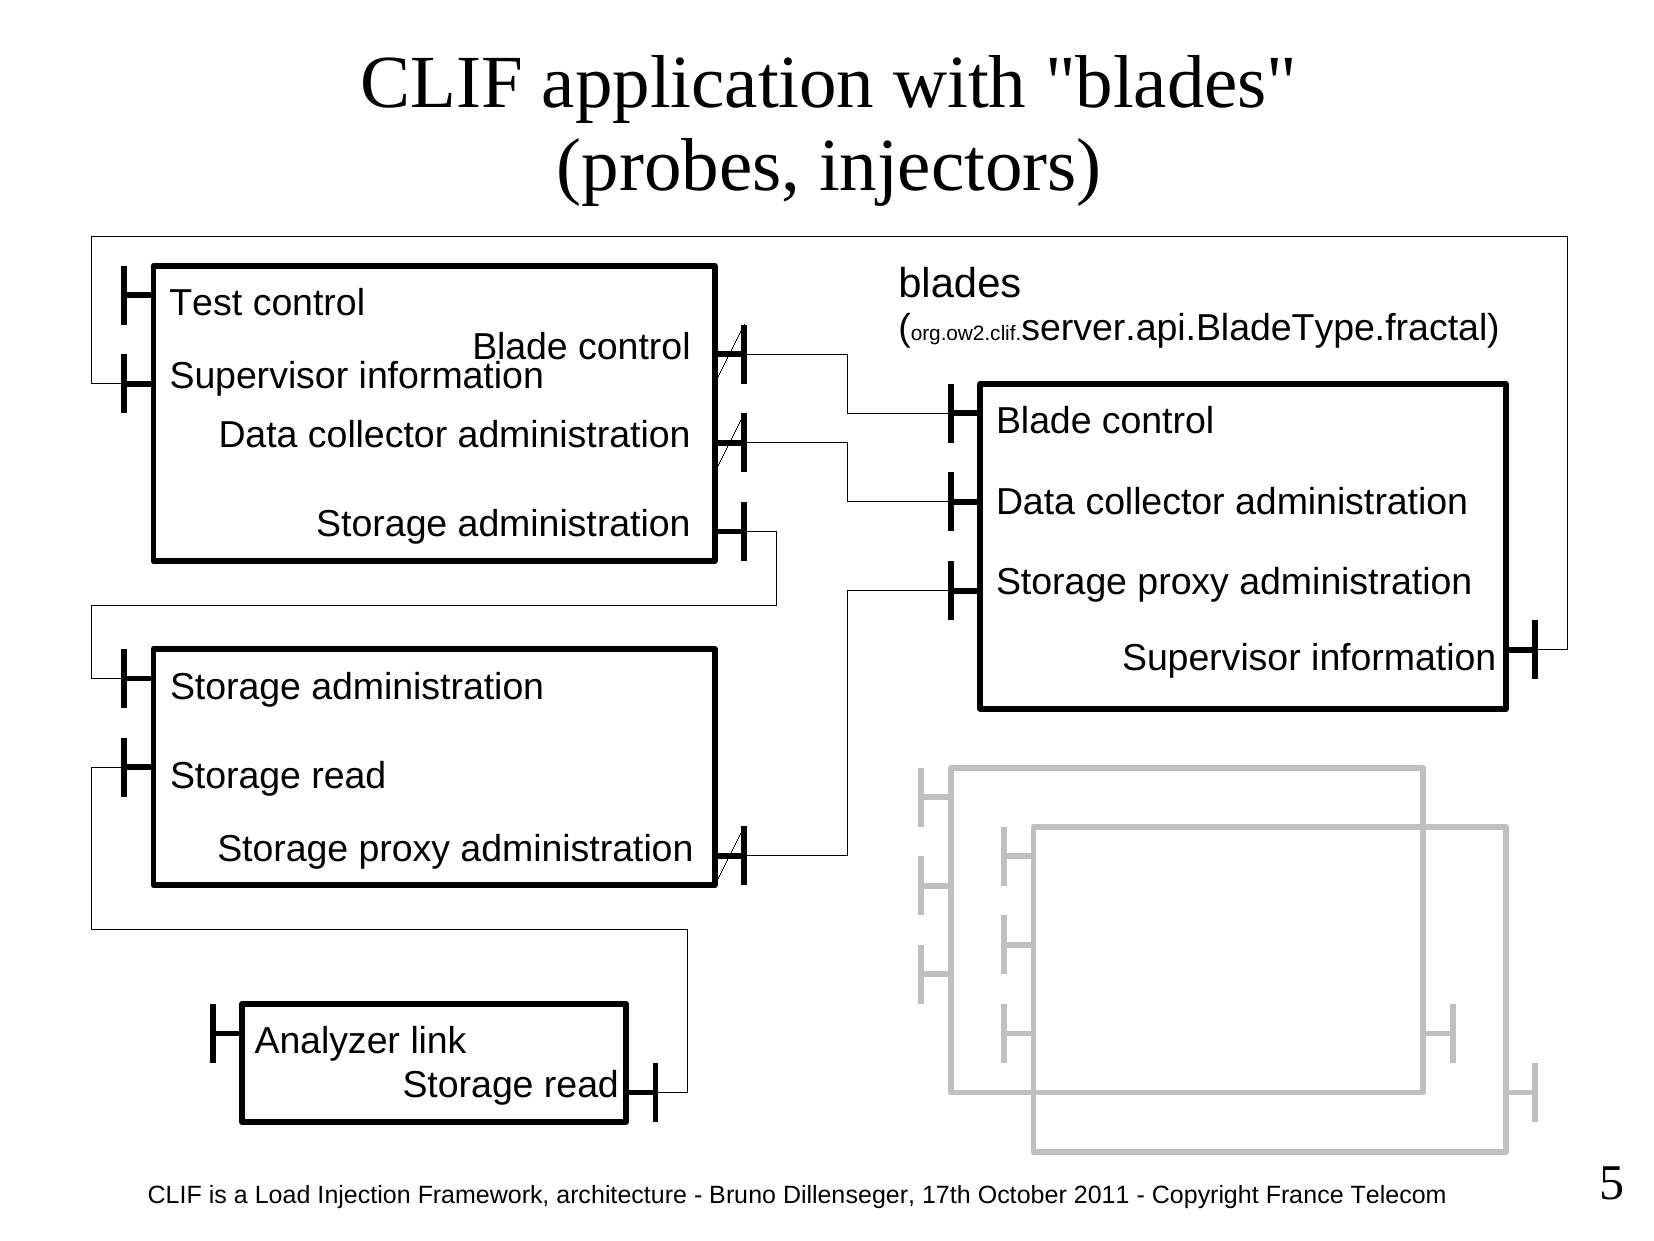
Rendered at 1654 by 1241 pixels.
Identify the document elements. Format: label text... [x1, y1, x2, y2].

text_box Analyzer link [254, 1019, 467, 1063]
text_box Data collector administration [218, 413, 691, 457]
text_box Supervisor information [1122, 636, 1497, 680]
text_box Storage proxy administration [217, 826, 694, 870]
text_box Blade control [996, 399, 1215, 443]
text_box Storage proxy administration [996, 561, 1473, 605]
title CLIF application with "blades" (probes, injectors) [123, 40, 1536, 207]
text_box Storage administration [169, 664, 545, 708]
text_box Storage read [402, 1062, 619, 1106]
text_box Supervisor information [169, 354, 544, 398]
text_box blades (org.ow2.clif.server.api.BladeType.fractal) [898, 260, 1501, 355]
text_box Blade control [472, 324, 691, 368]
text_box Test control [169, 281, 366, 325]
text_box Storage administration [316, 501, 691, 545]
text_box Storage read [169, 753, 387, 797]
text_box Data collector administration [996, 480, 1469, 524]
